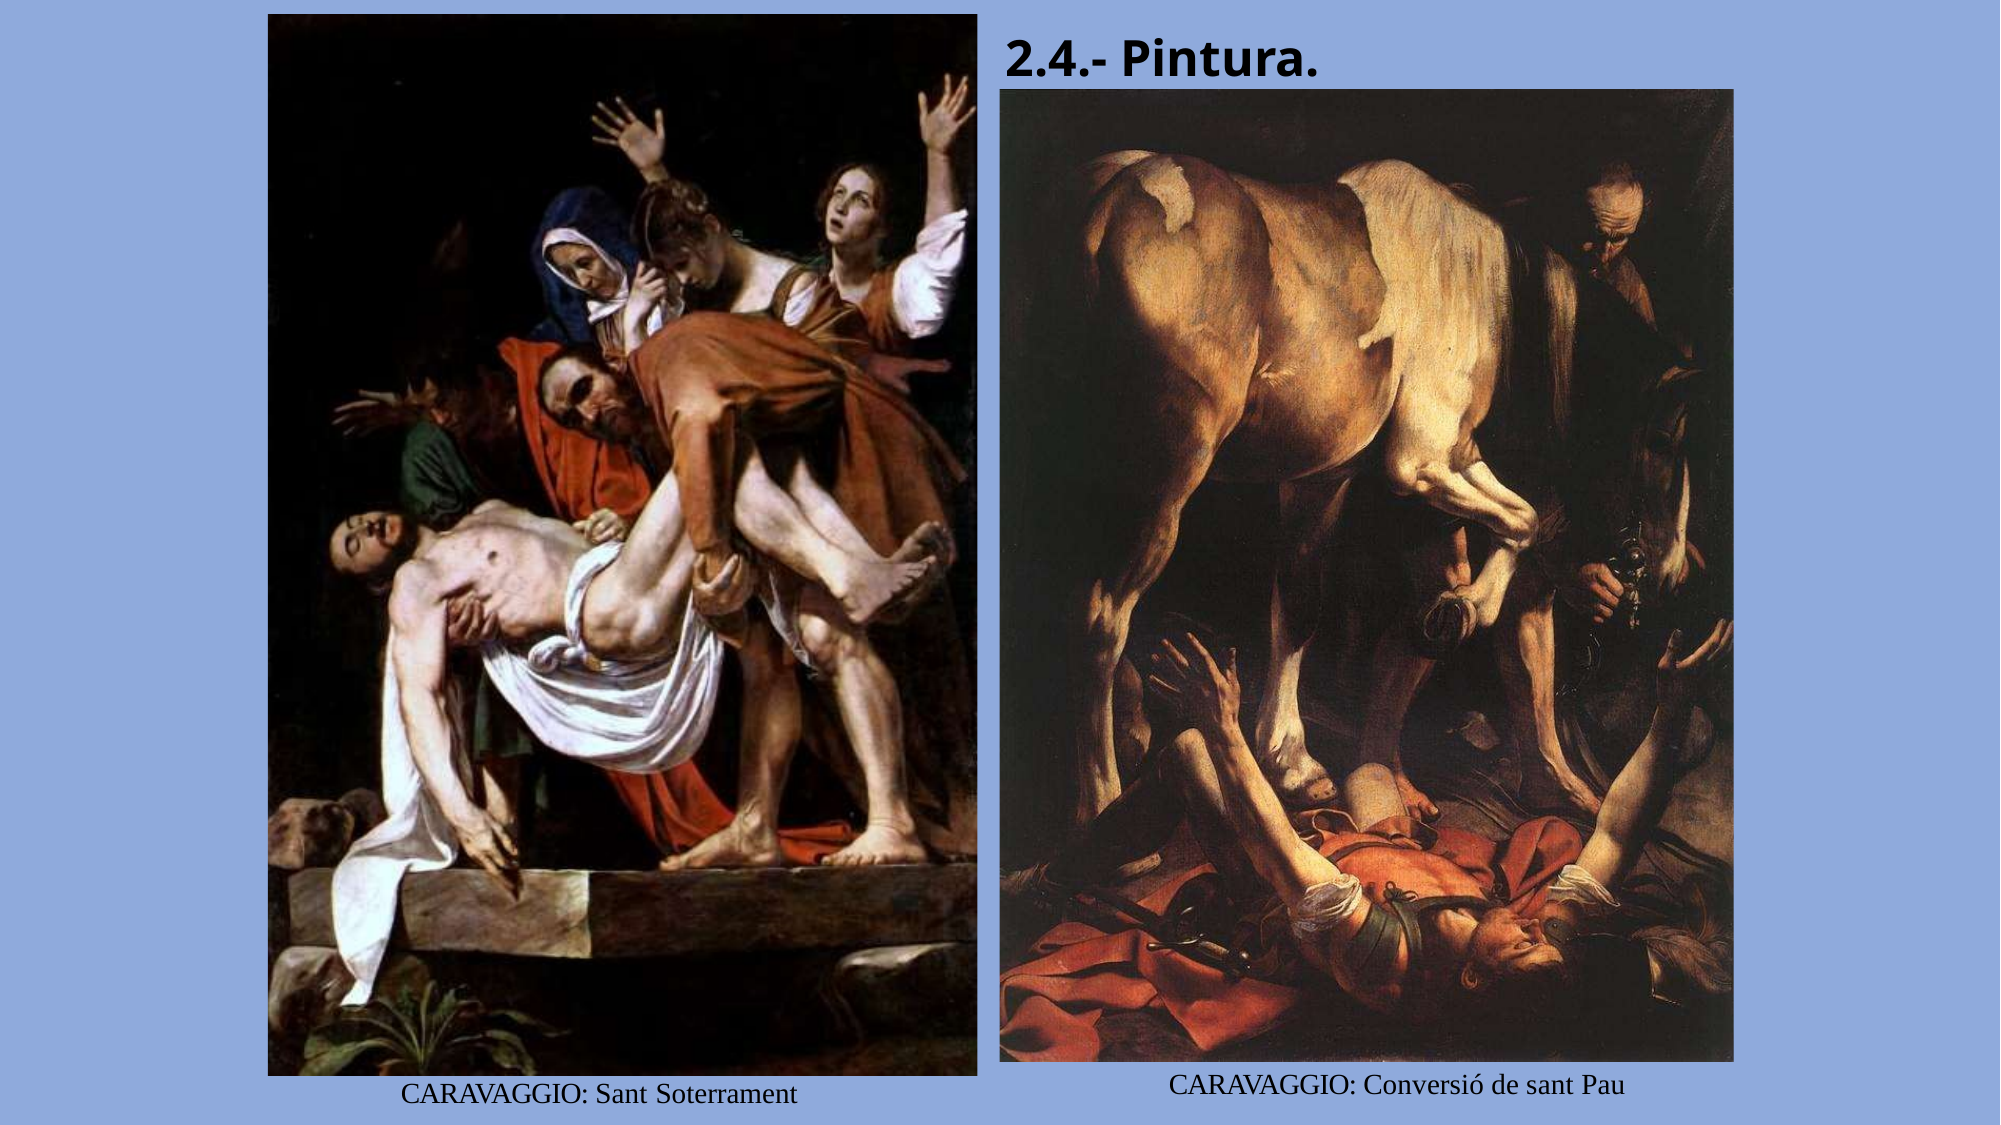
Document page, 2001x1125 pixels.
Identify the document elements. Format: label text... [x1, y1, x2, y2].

text_box CARAVAGGIO: Conversió de sant Pau [1166, 1063, 1636, 1101]
text_box CARAVAGGIO: Sant Soterrament [398, 1071, 809, 1110]
text_box [1000, 90, 1734, 1062]
text_box [268, 14, 977, 1076]
title 2.4.- Pintura. [1003, 23, 1780, 87]
